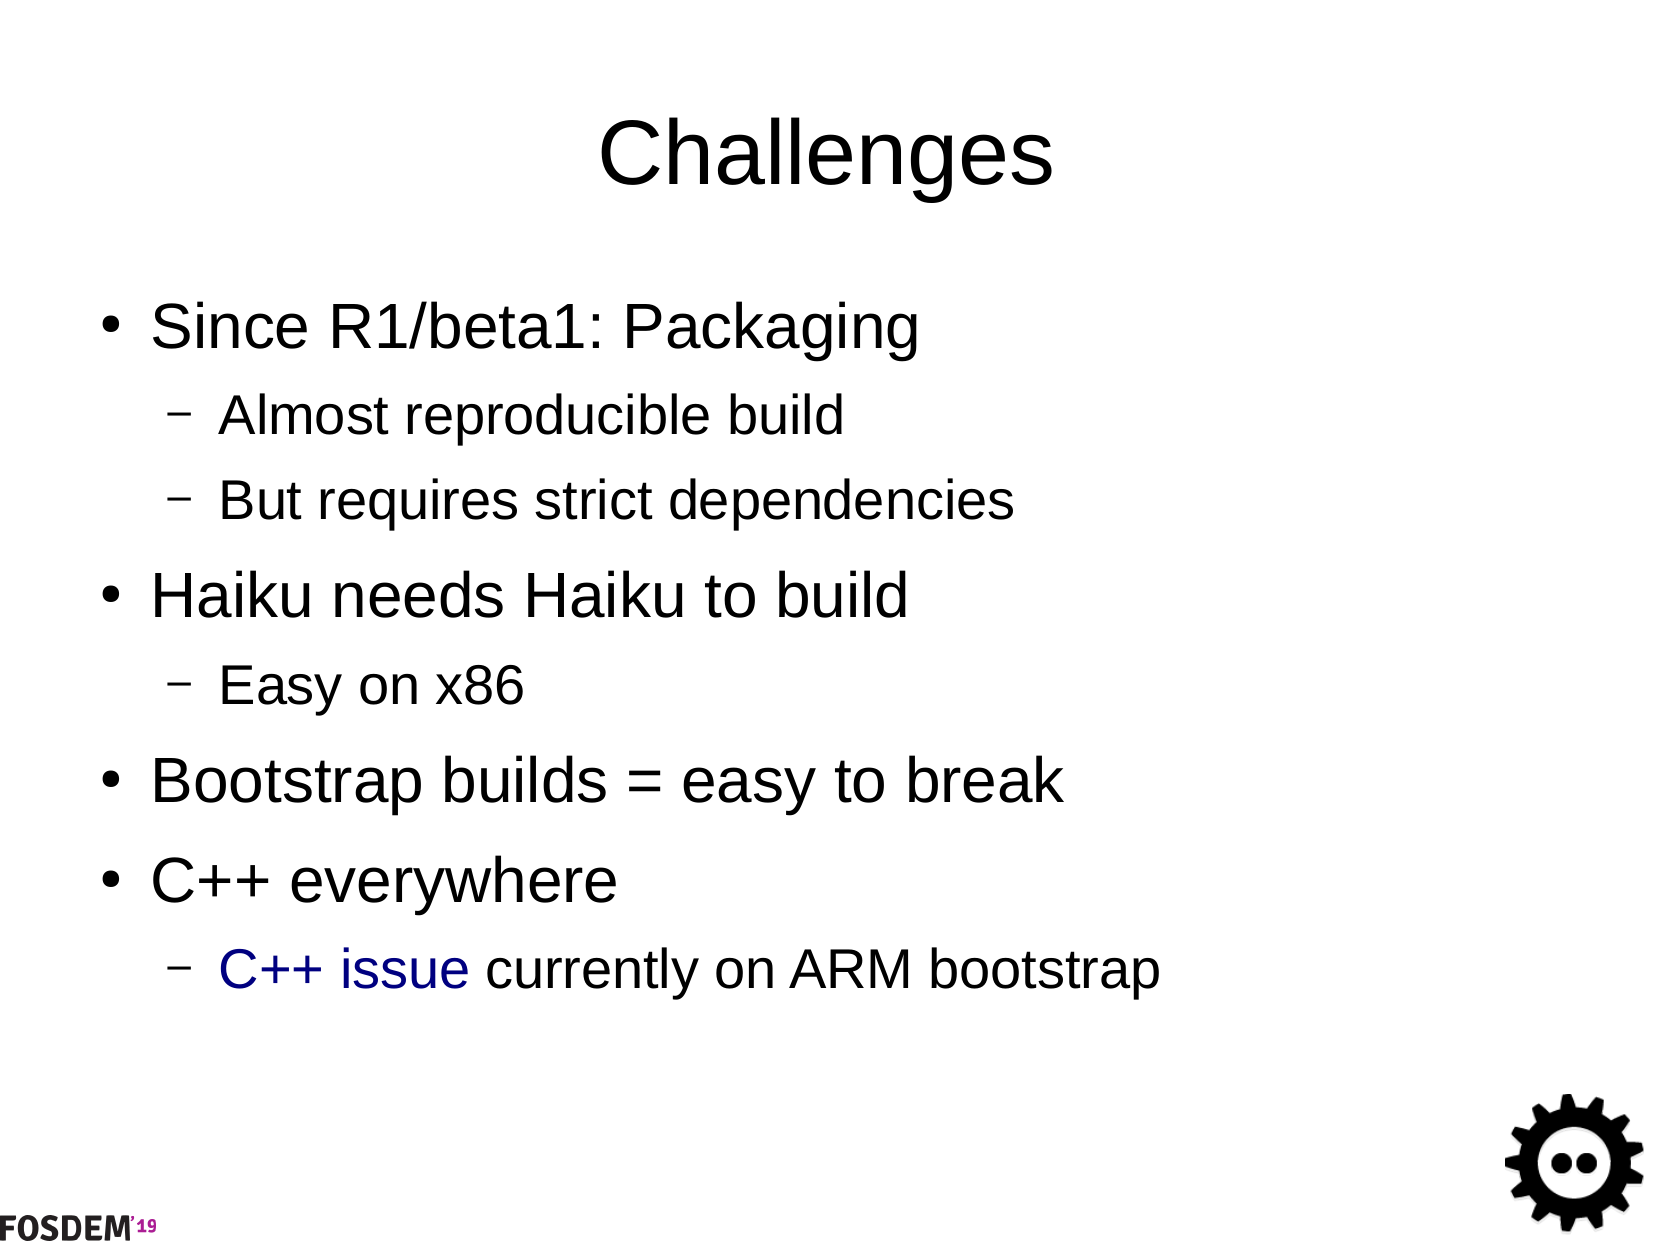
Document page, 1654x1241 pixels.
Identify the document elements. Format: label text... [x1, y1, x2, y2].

title Challenges [82, 49, 1571, 257]
picture [1505, 1094, 1648, 1235]
picture [0, 1215, 156, 1241]
list Since R1/beta1: Packaging Almost reproducible build But requires strict dependencies Haiku needs Haiku to build Easy on x86 Bootstrap builds = easy to break C++ everywhere C++ issue currently on ARM bootstrap [82, 290, 1571, 1010]
